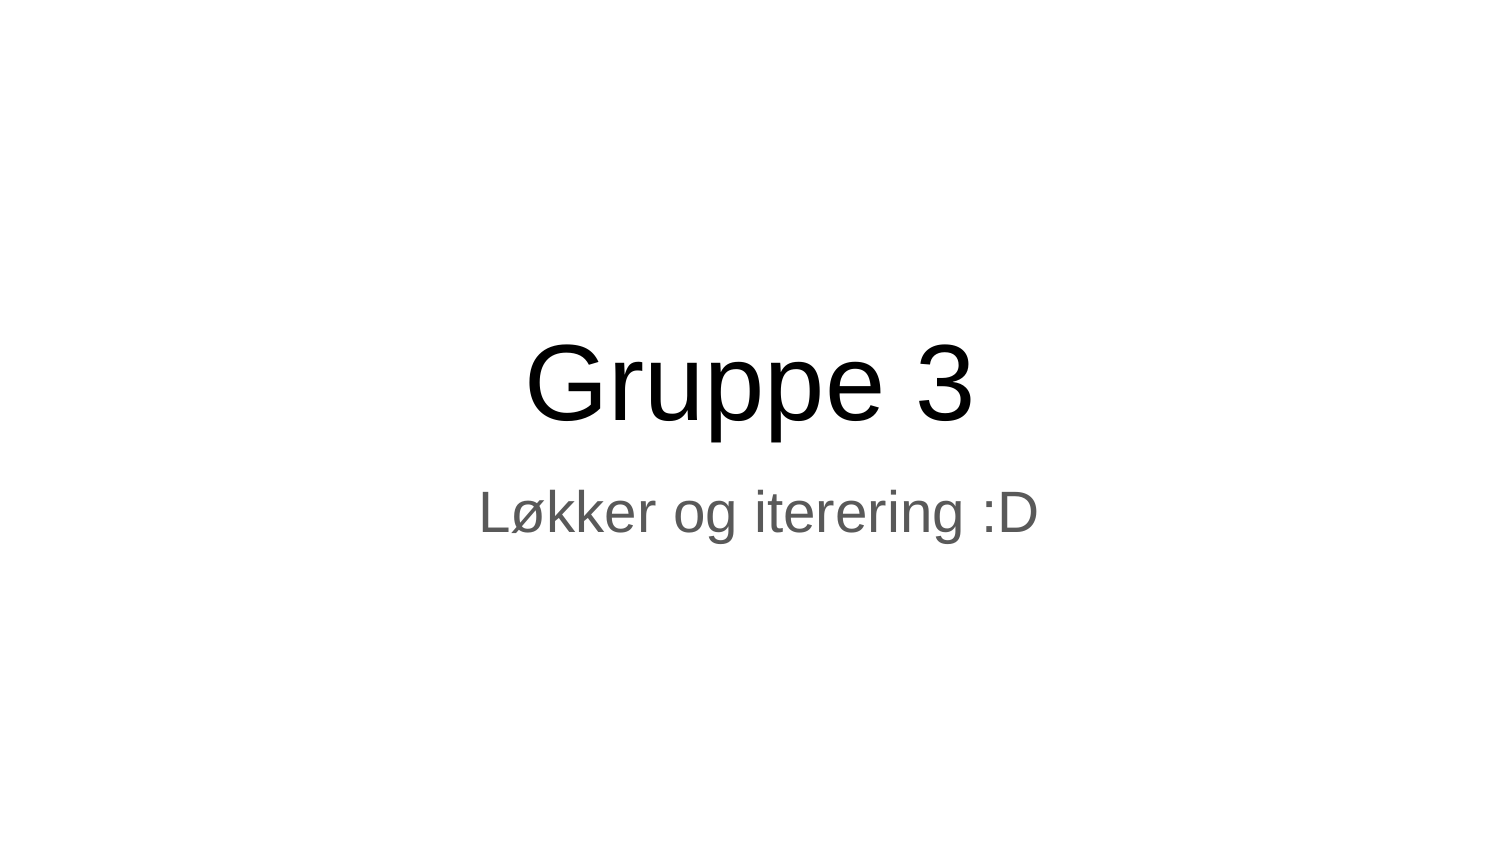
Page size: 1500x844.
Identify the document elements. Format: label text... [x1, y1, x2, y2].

subtitle Løkker og iterering :D [51, 464, 1449, 595]
title Gruppe 3 [51, 122, 1449, 459]
